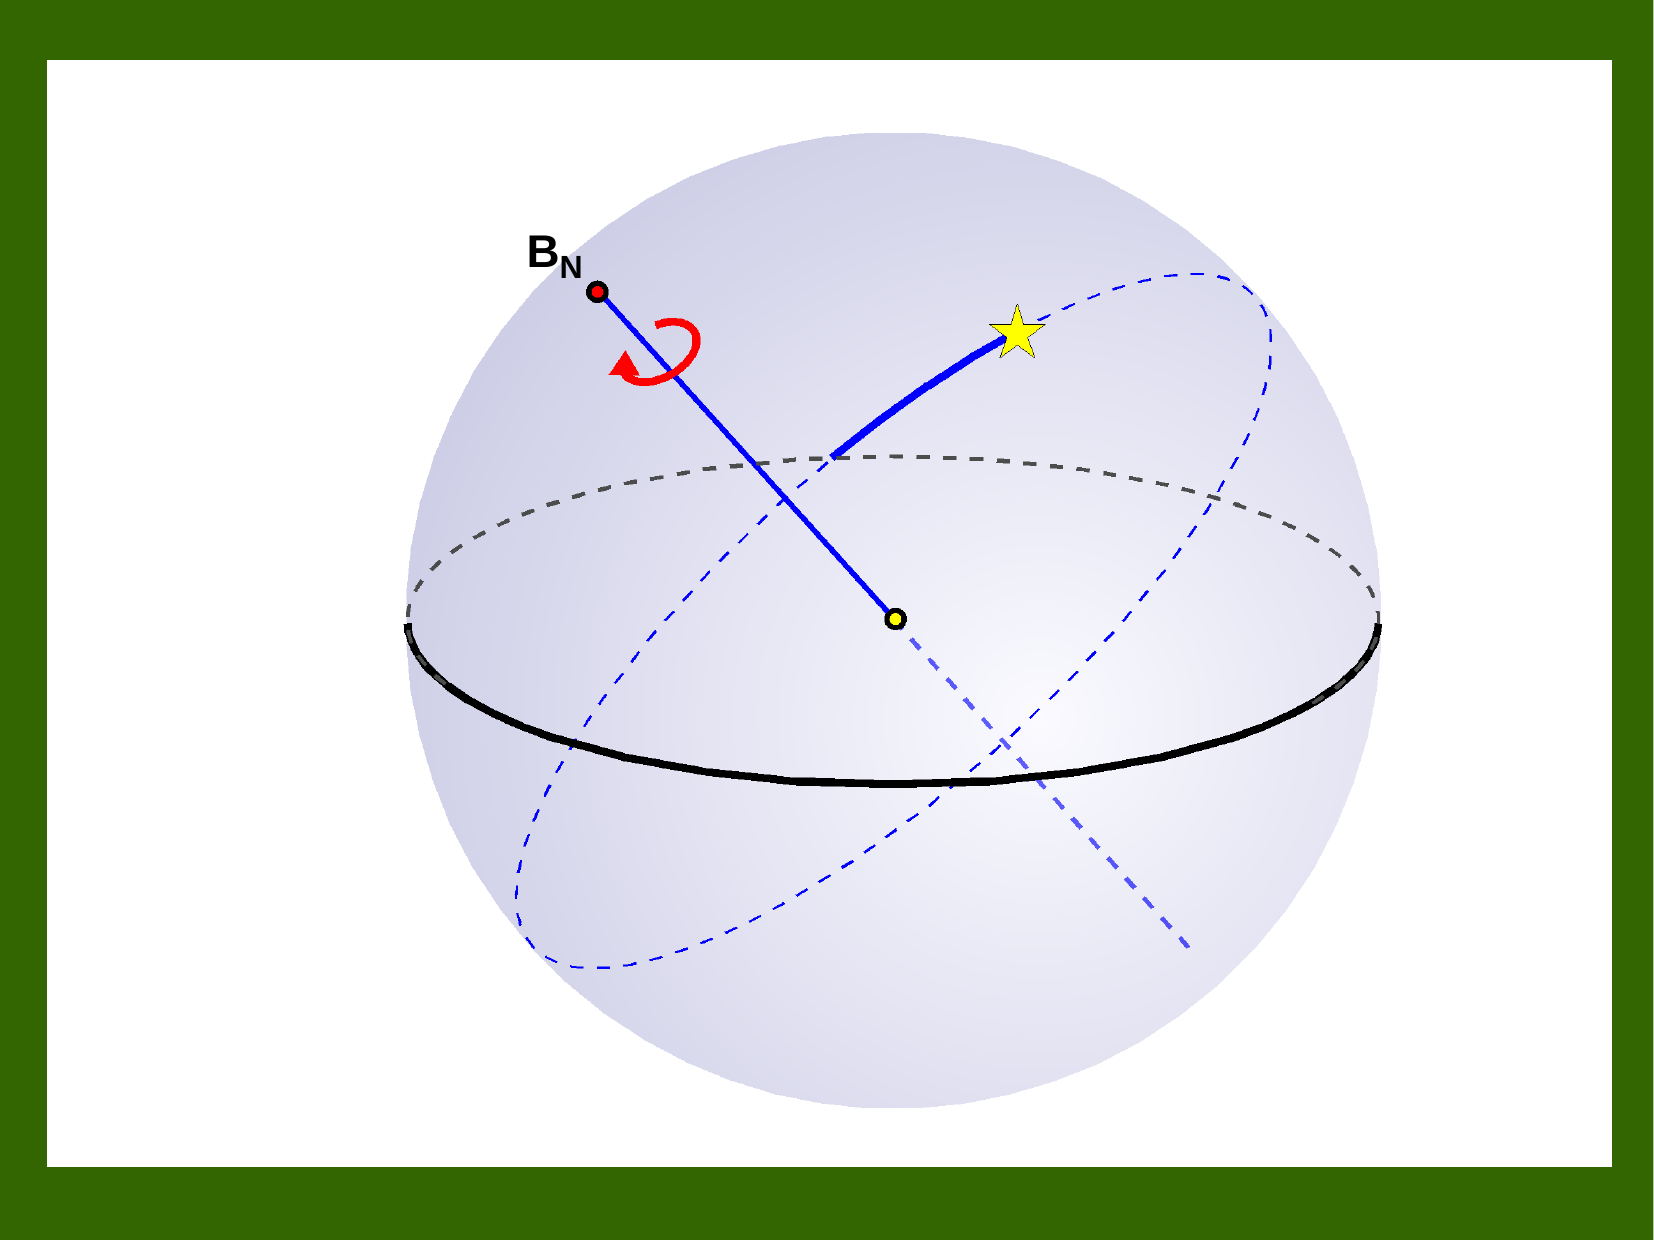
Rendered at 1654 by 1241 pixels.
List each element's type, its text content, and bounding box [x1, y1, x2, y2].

text_box BN [511, 218, 598, 293]
picture [47, 60, 1612, 1168]
